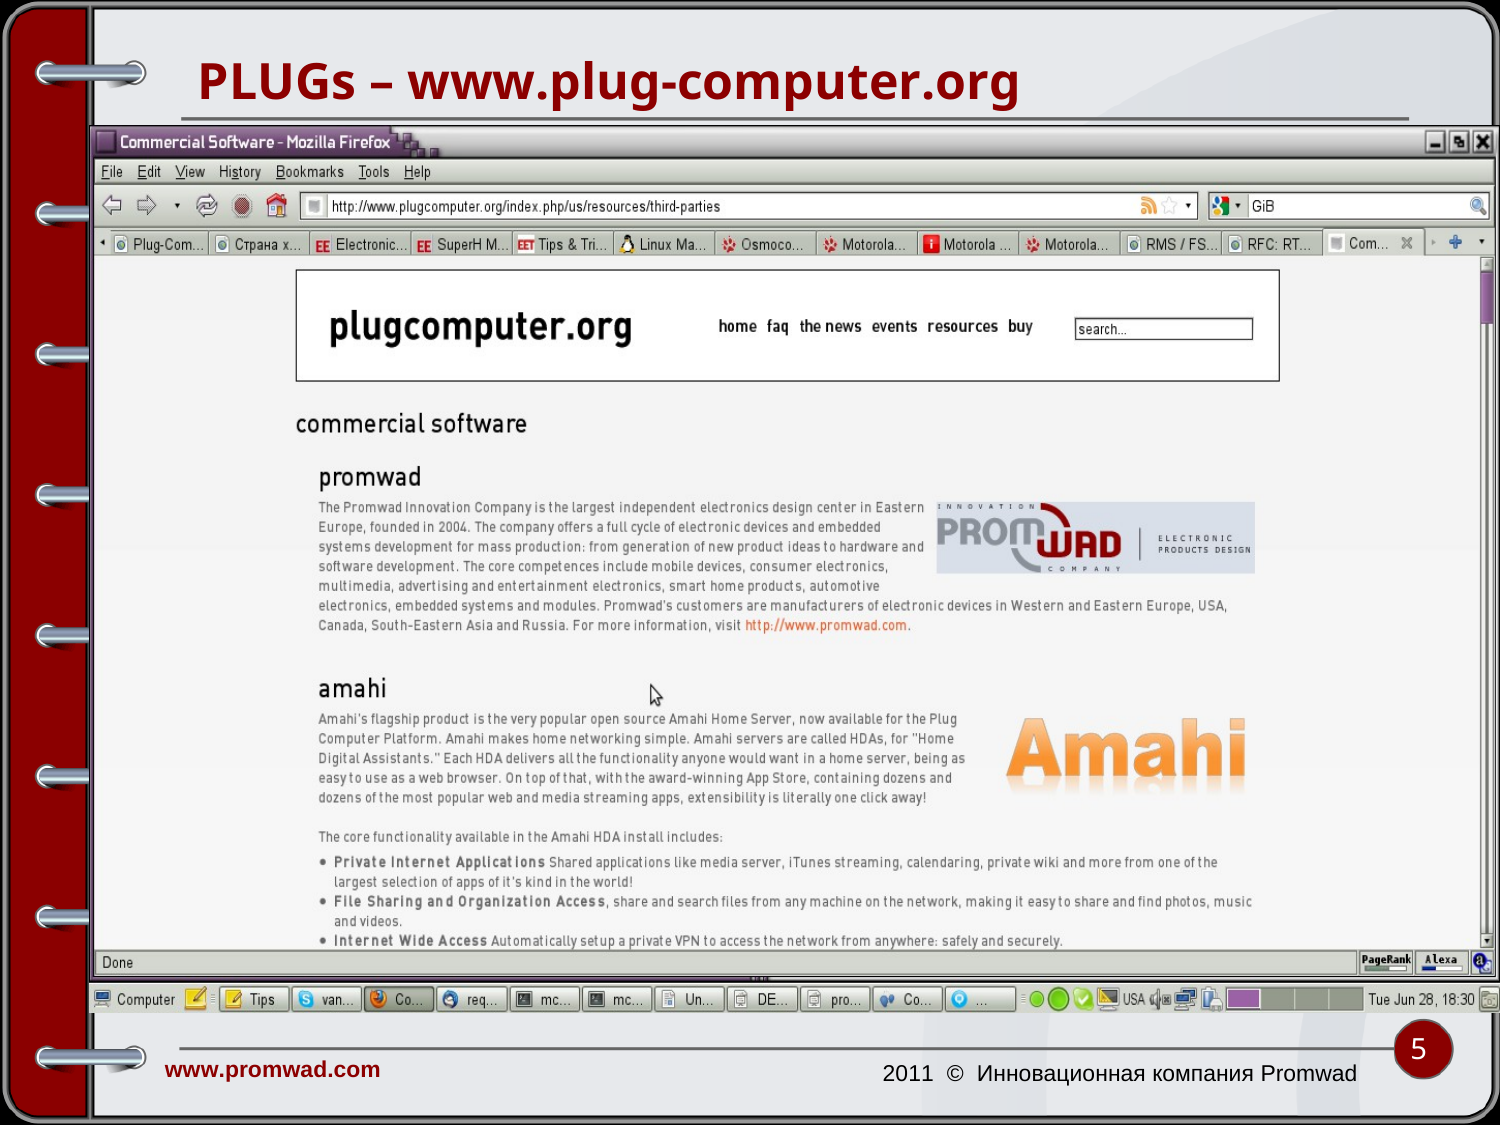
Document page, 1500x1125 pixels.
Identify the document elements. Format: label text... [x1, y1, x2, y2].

picture [0, 0, 1500, 1125]
text_box 2011 © Инновационная компания Promwad [634, 1051, 1373, 1095]
text_box PLUGs – www.plug-computer.org [183, 45, 1400, 114]
text_box <number> [1332, 1023, 1500, 1079]
text_box www.promwad.com [150, 1046, 405, 1090]
